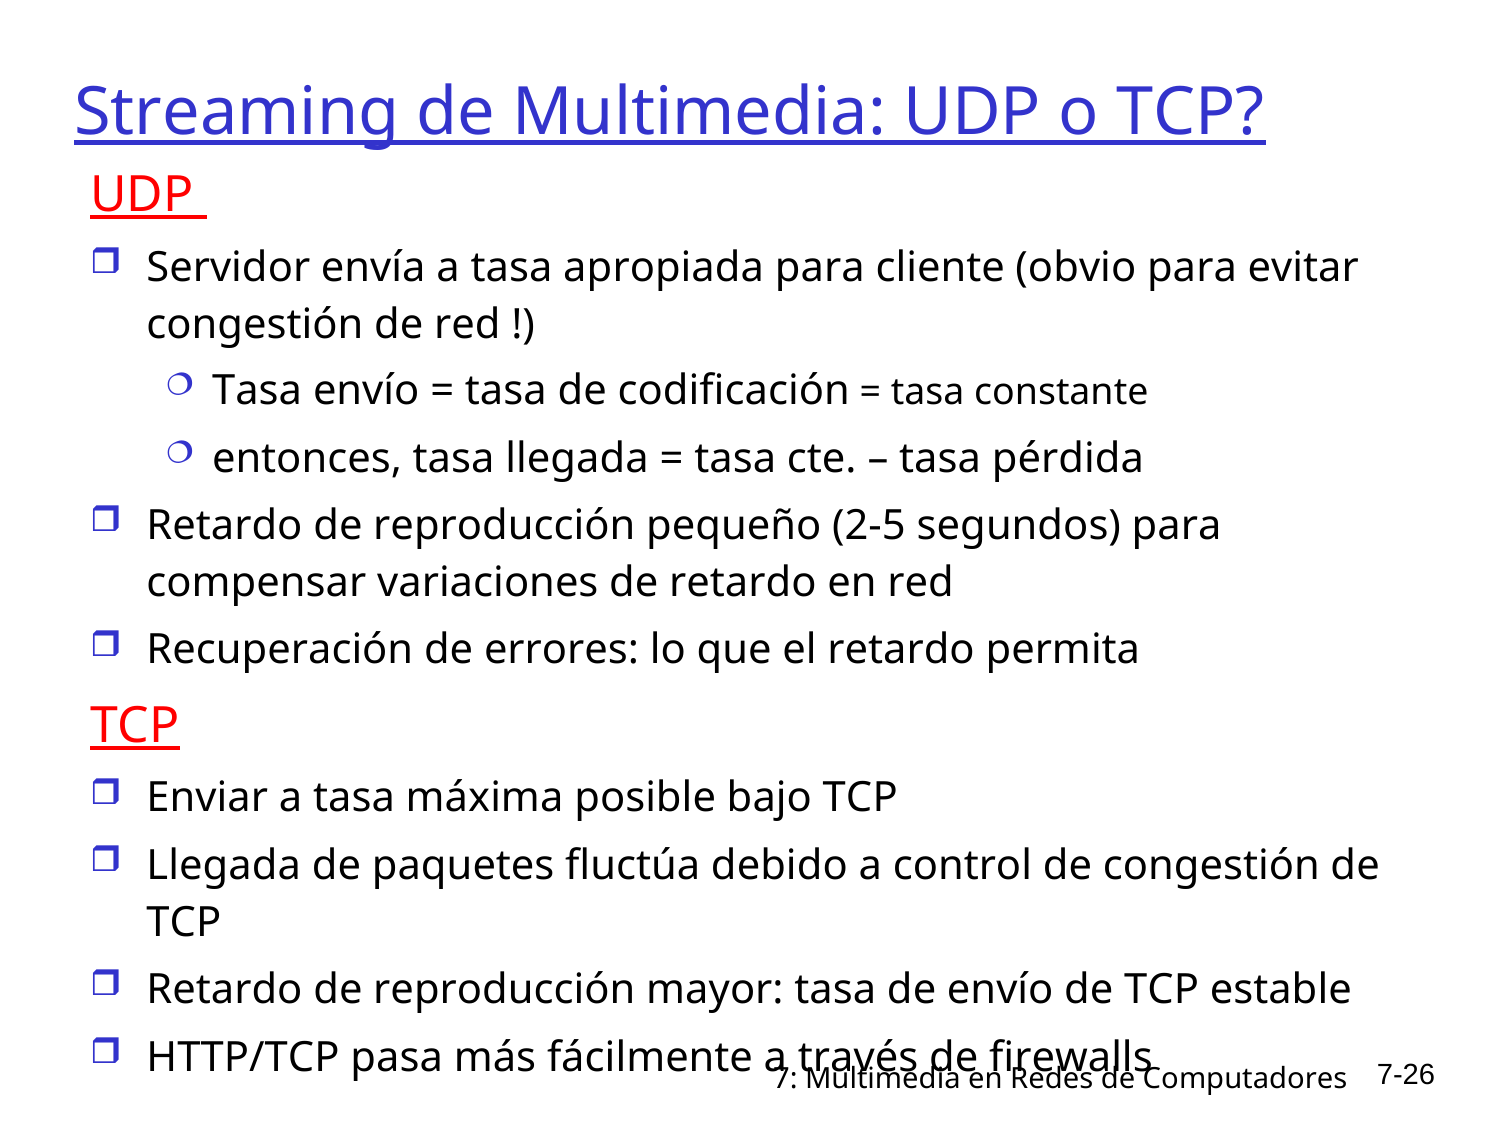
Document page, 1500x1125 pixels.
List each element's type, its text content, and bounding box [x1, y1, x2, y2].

list UDP Servidor envía a tasa apropiada para cliente (obvio para evitar congestión de red !) Tasa envío = tasa de codificación = tasa constante entonces, tasa llegada = tasa cte. – tasa pérdida Retardo de reproducción pequeño (2-5 segundos) para compensar variaciones de retardo en red Recuperación de errores: lo que el retardo permita TCP Enviar a tasa máxima posible bajo TCP Llegada de paquetes fluctúa debido a control de congestión de TCP Retardo de reproducción mayor: tasa de envío de TCP estable HTTP/TCP pasa más fácilmente a través de firewalls [75, 150, 1462, 1023]
title Streaming de Multimedia: UDP o TCP? [59, 37, 1401, 181]
